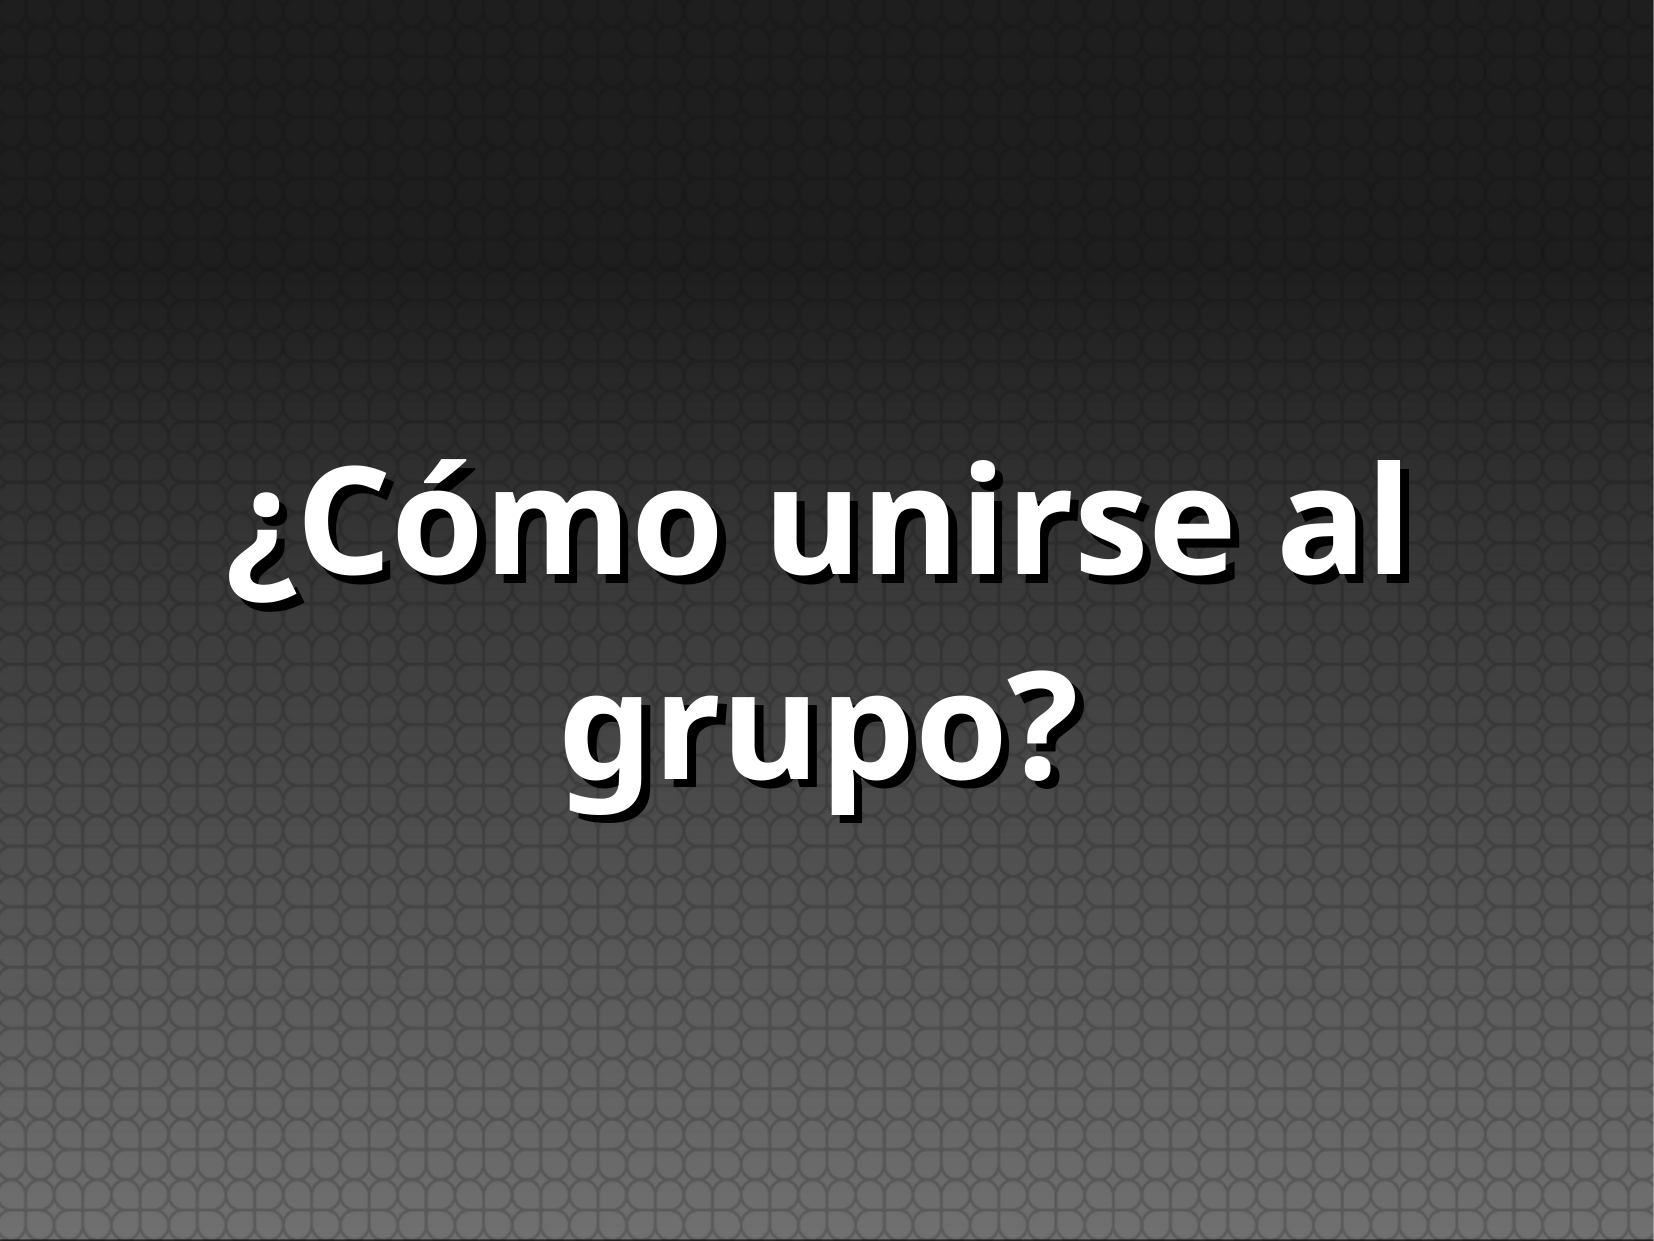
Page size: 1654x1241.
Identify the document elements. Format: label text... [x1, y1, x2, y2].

title ¿Cómo unirse al grupo? [75, 451, 1564, 787]
picture [0, 0, 1654, 1241]
